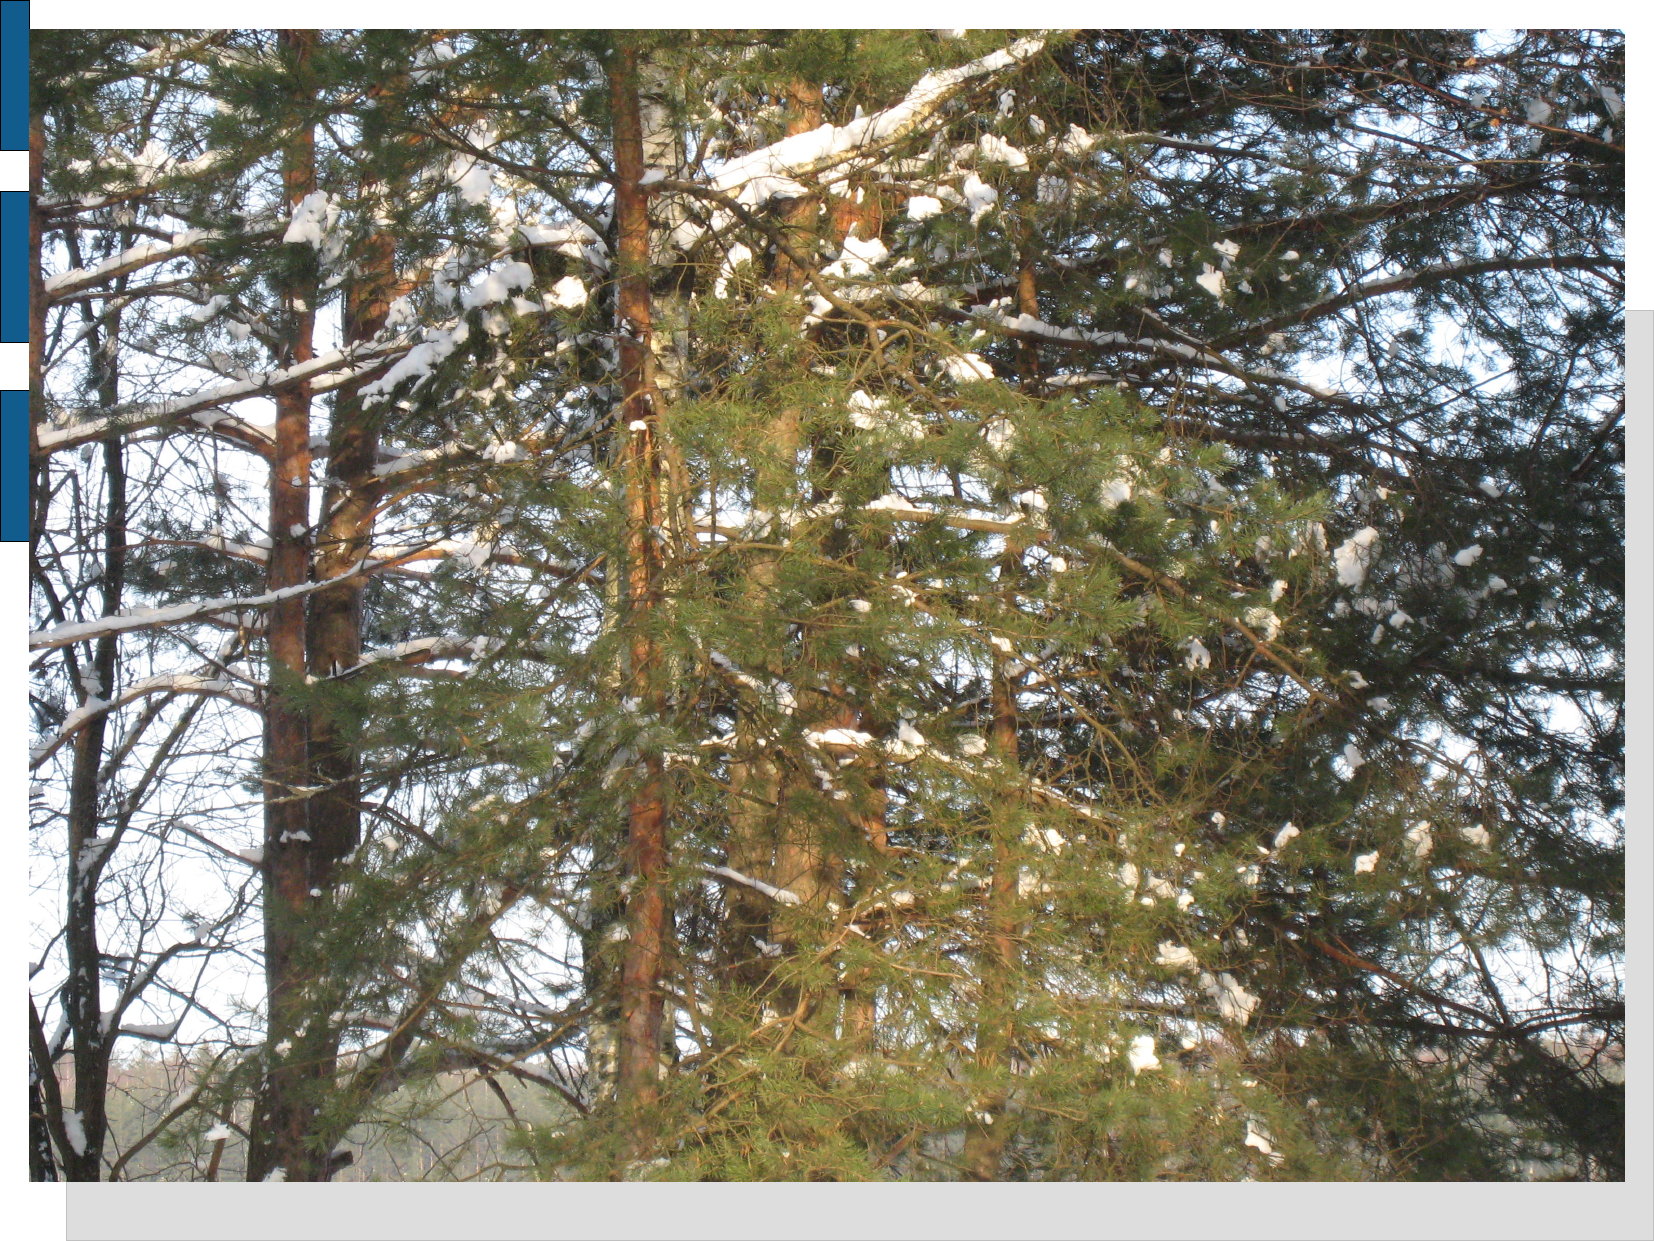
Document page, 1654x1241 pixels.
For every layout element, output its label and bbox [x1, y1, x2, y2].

picture [29, 29, 1625, 1182]
